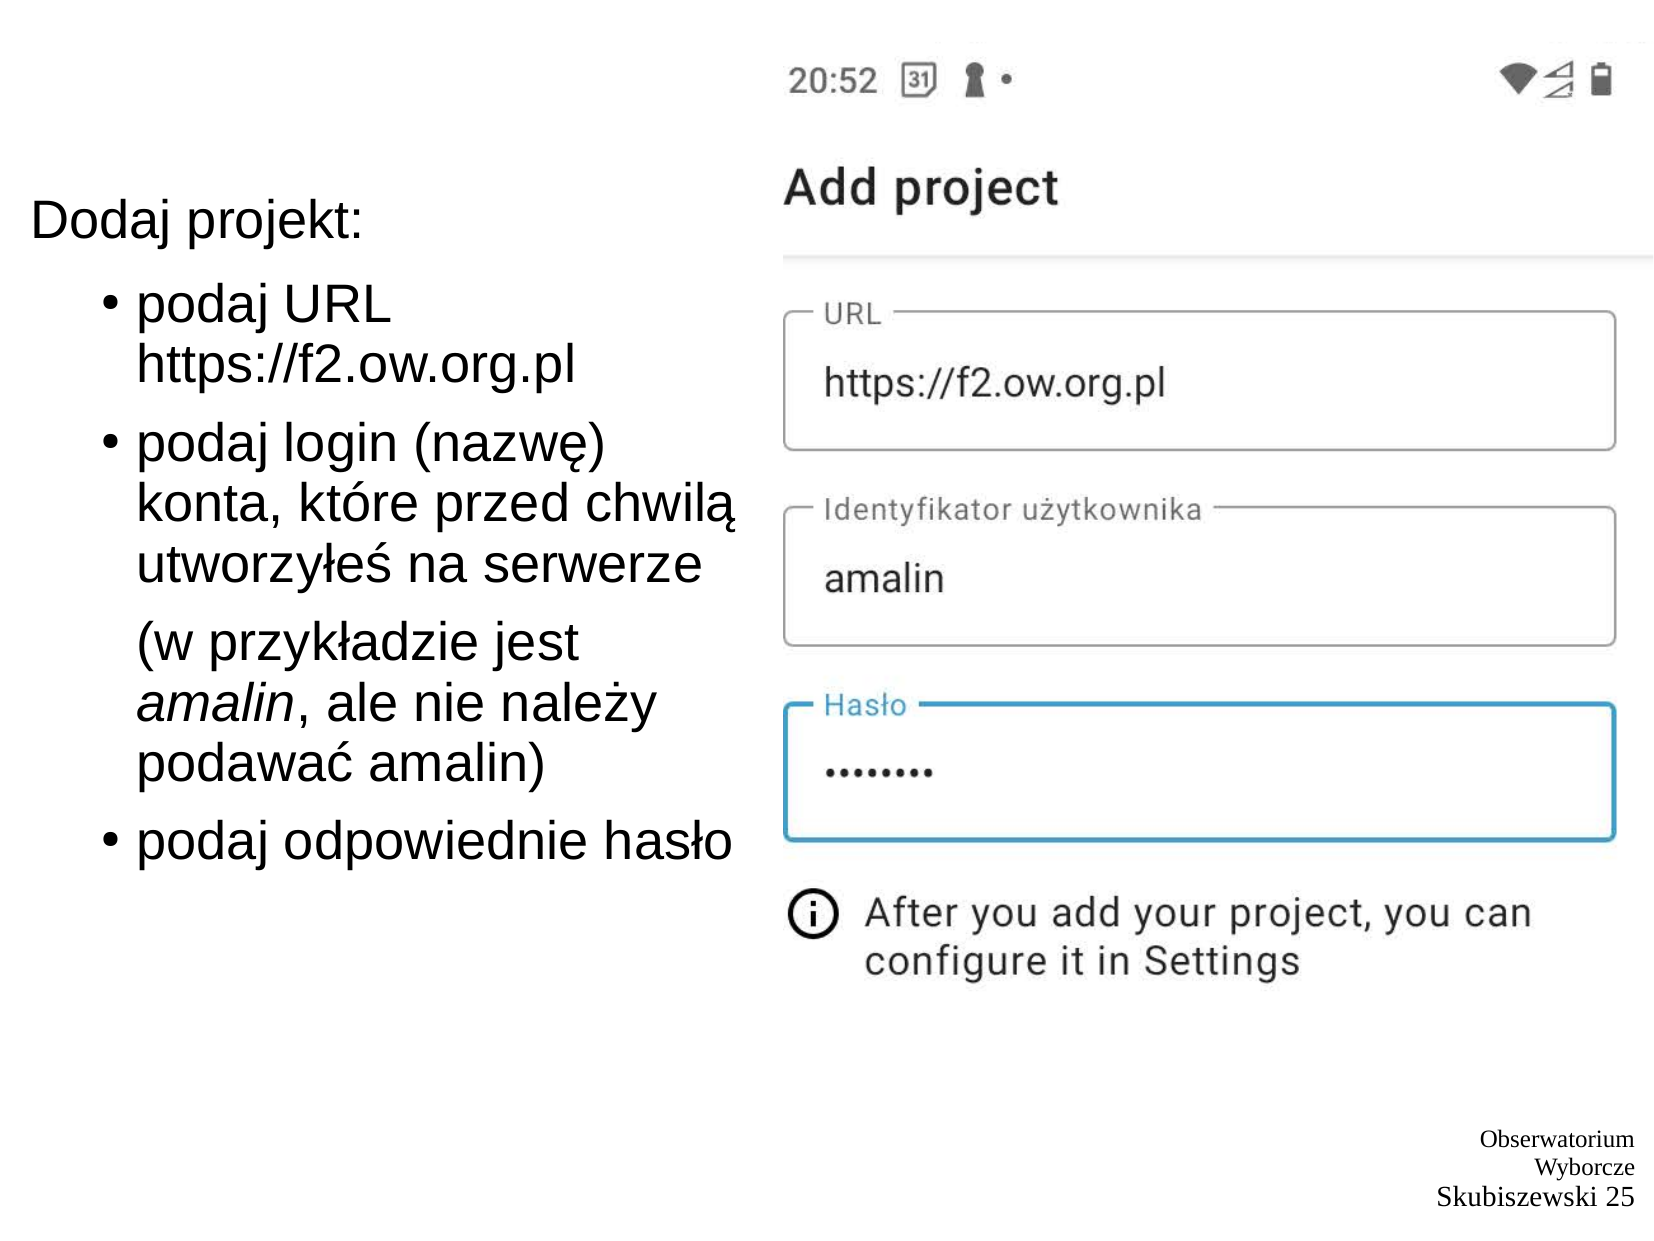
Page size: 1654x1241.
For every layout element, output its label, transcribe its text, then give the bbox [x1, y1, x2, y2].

picture [783, 32, 1654, 1098]
list Dodaj projekt: podaj URL https://f2.ow.org.pl podaj login (nazwę) konta, które przed chwilą utworzyłeś na serwerze (w przykładzie jest amalin, ale nie należy podawać amalin) podaj odpowiednie hasło [30, 105, 751, 1081]
